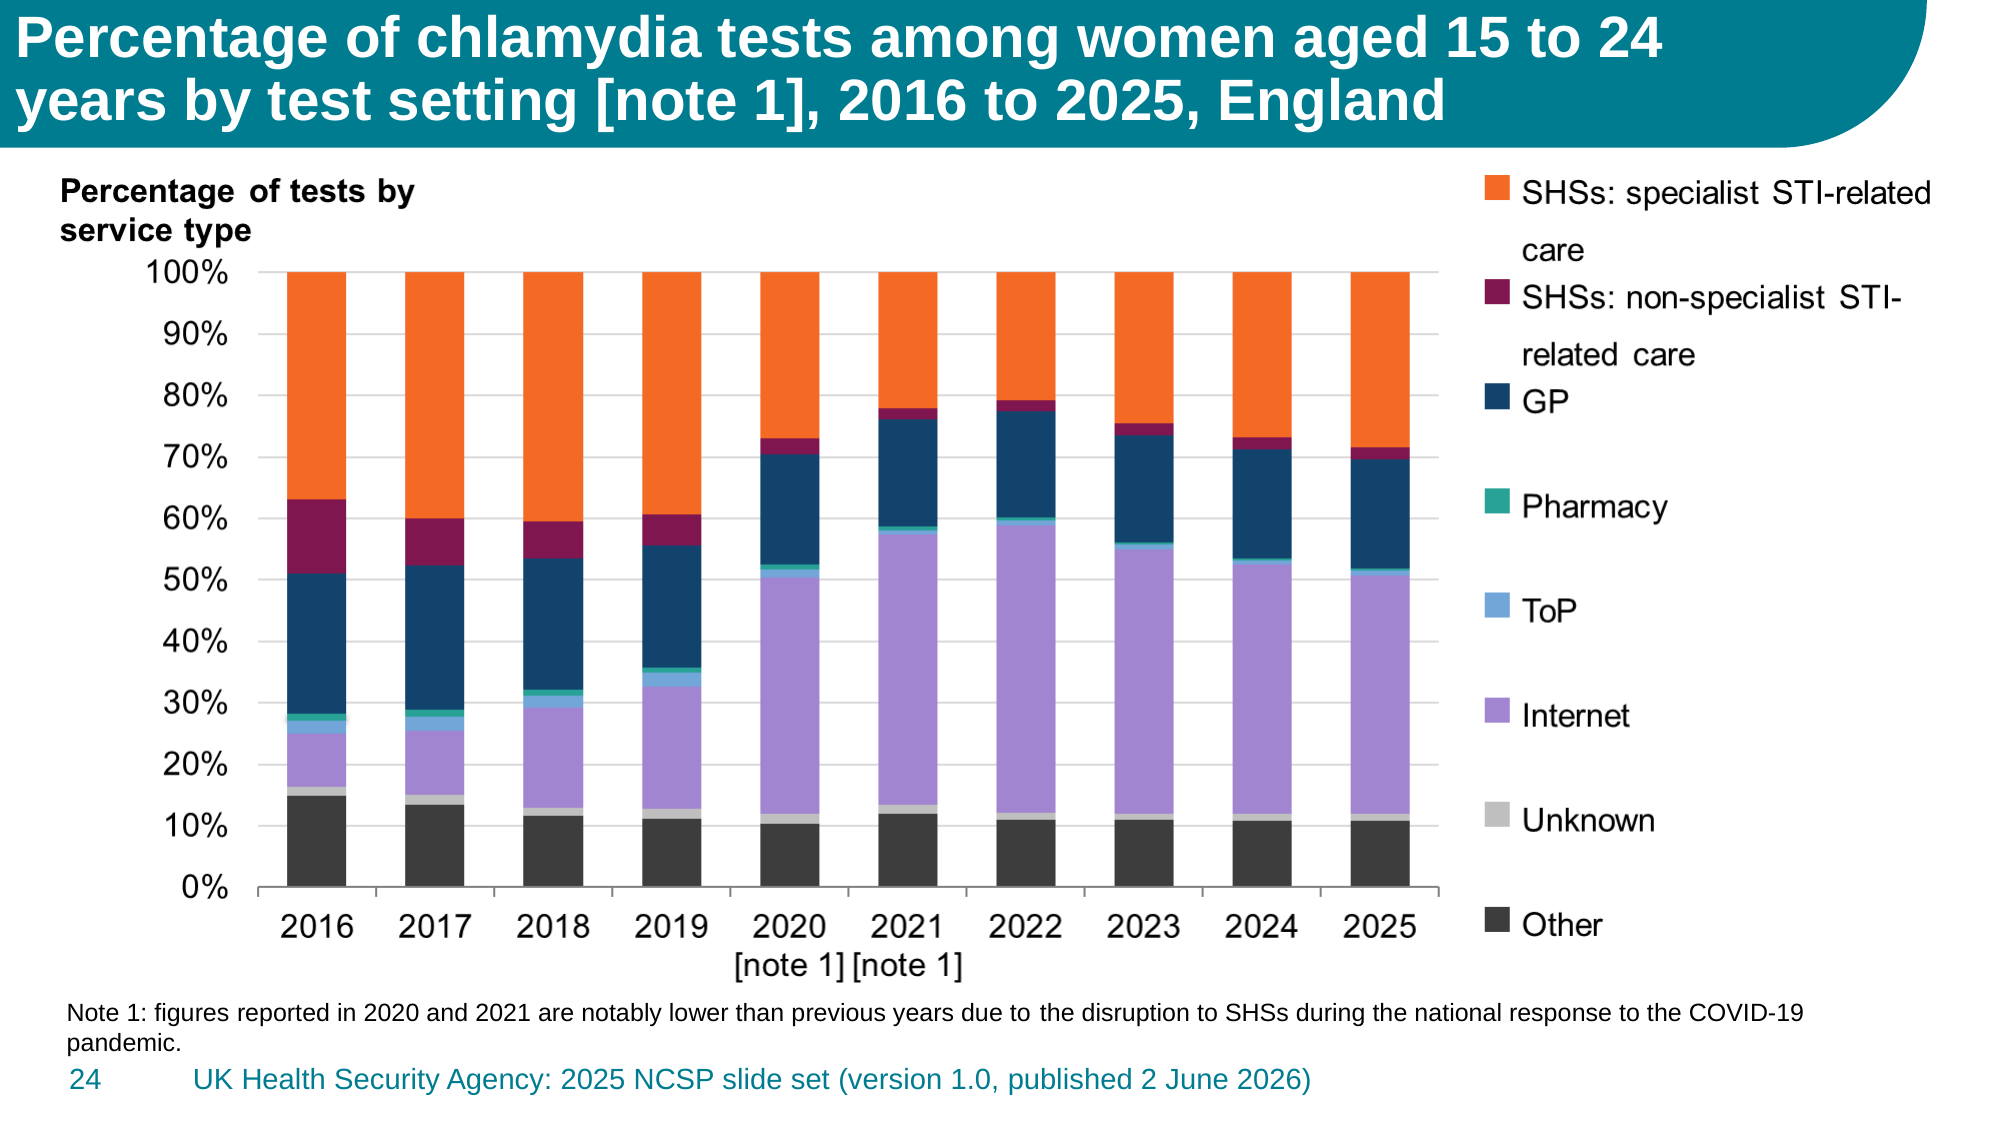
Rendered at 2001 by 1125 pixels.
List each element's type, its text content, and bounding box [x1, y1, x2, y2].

text_box [54, 1053, 152, 1112]
title Percentage of chlamydia tests among women aged 15 to 24 years by test setting [note 1], 2016 to 2025, England [0, 0, 1726, 105]
text_box Note 1: figures reported in 2020 and 2021 are notably lower than previous years due to the disruption to SHSs during the national response to the COVID-19 pandemic. [51, 988, 1935, 1034]
picture [53, 162, 1944, 999]
